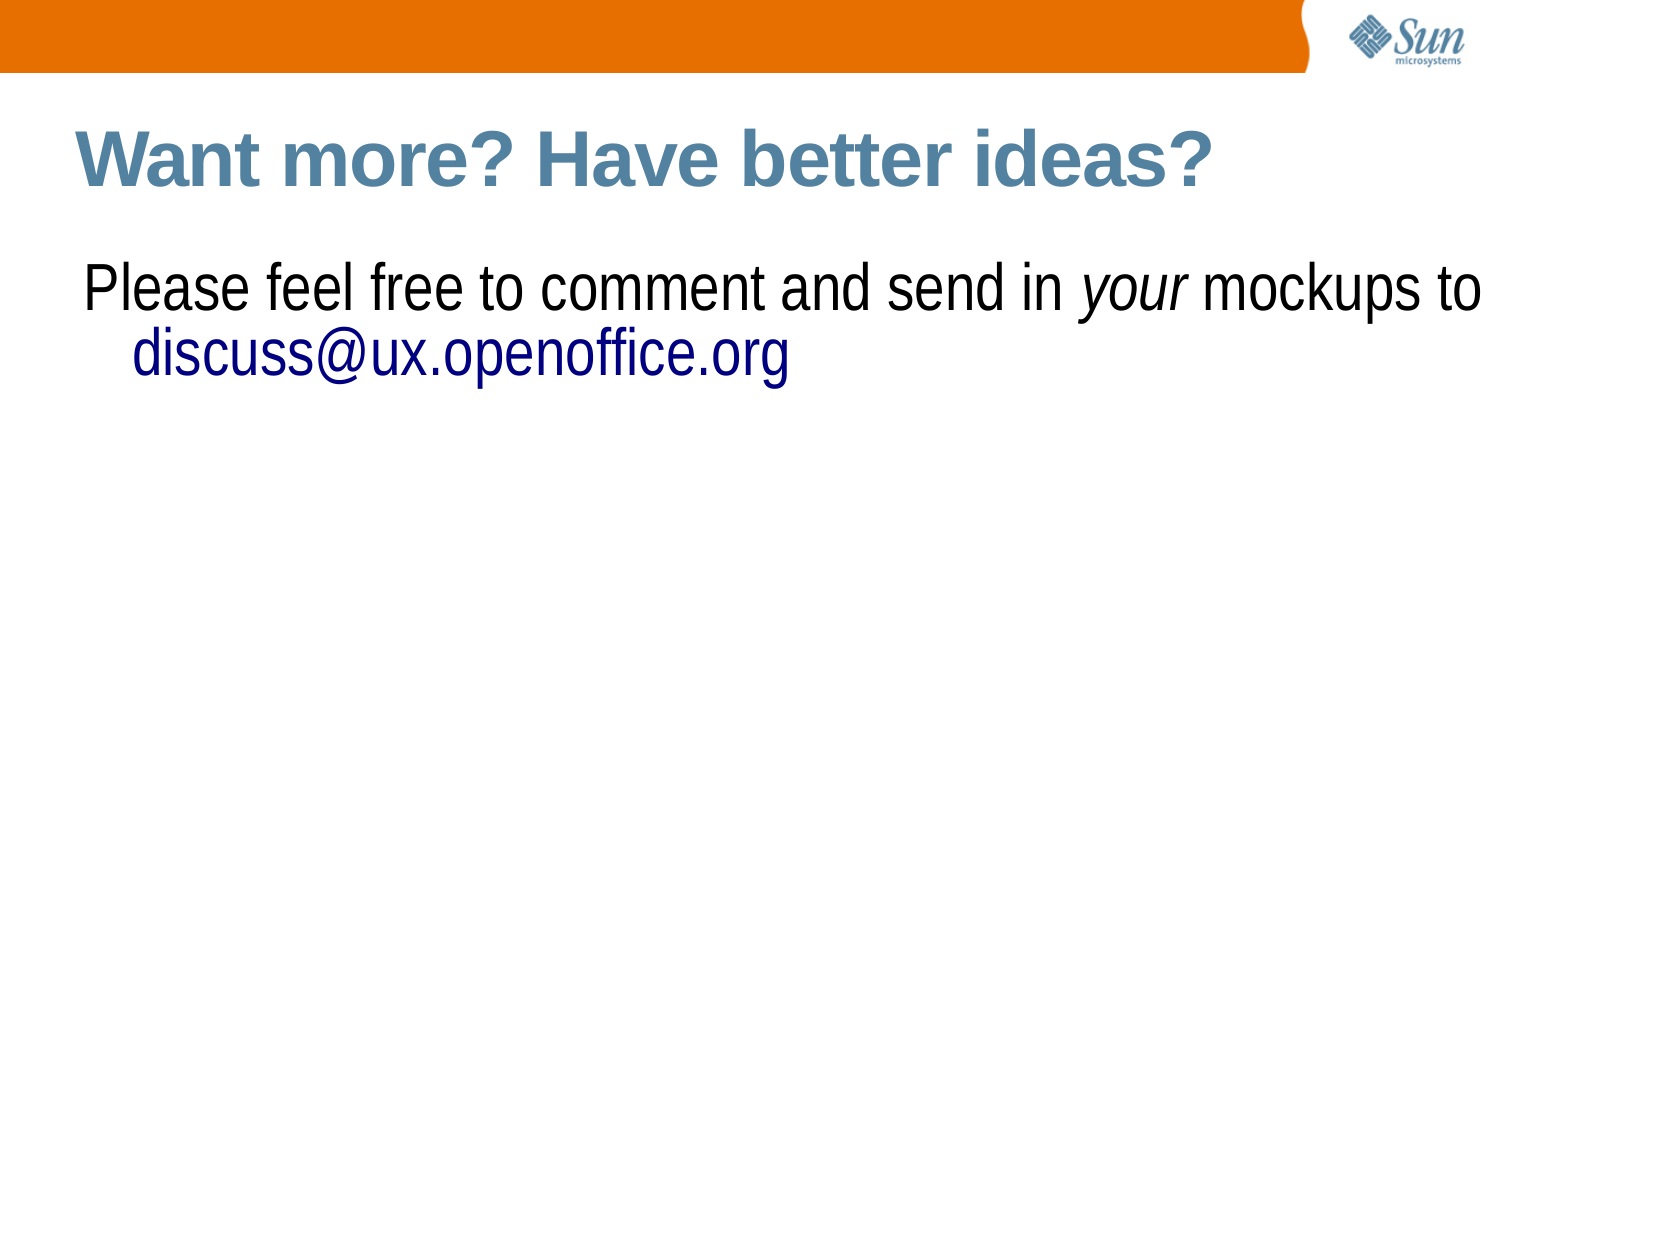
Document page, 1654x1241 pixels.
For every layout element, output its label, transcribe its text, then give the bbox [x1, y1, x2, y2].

list Please feel free to comment and send in your mockups to discuss@ux.openoffice.org [64, 258, 1595, 1062]
picture [0, 0, 1500, 73]
title Want more? Have better ideas? [75, 123, 1437, 227]
